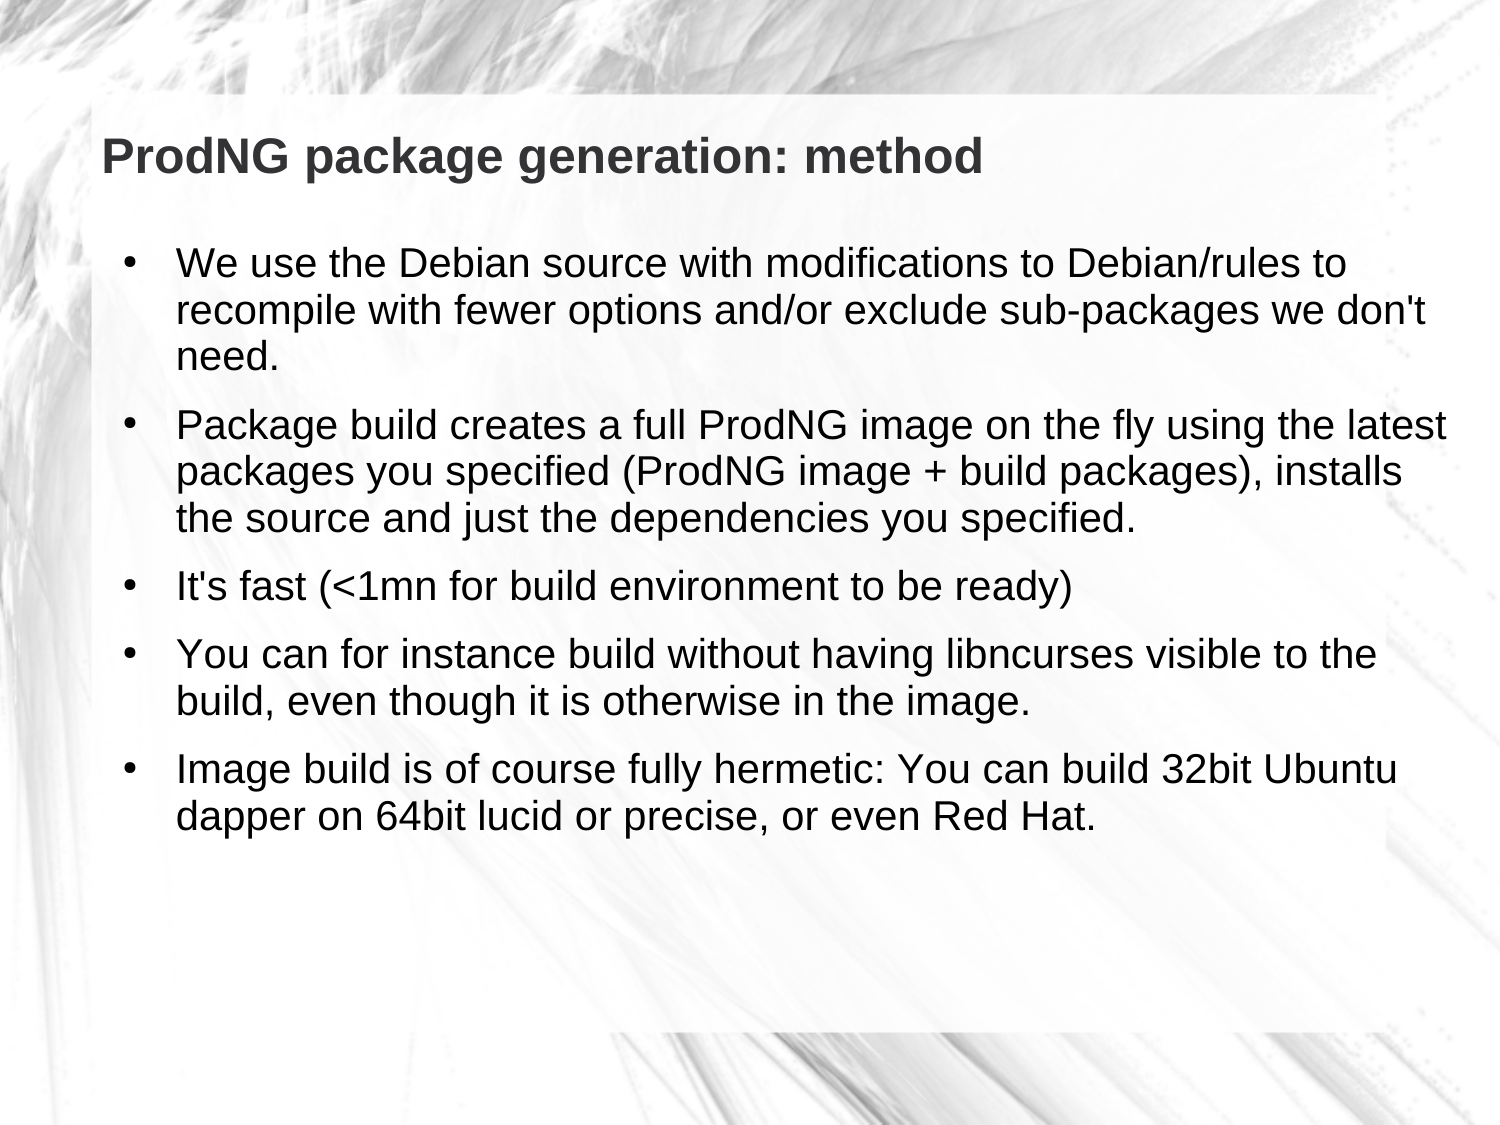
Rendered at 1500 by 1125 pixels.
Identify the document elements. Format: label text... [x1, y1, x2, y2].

picture [0, 0, 1500, 1125]
title ProdNG package generation: method [61, 108, 1456, 205]
list We use the Debian source with modifications to Debian/rules to recompile with fewer options and/or exclude sub-packages we don't need. Package build creates a full ProdNG image on the fly using the latest packages you specified (ProdNG image + build packages), installs the source and just the dependencies you specified. It's fast (<1mn for build environment to be ready) You can for instance build without having libncurses visible to the build, even though it is otherwise in the image. Image build is of course fully hermetic: You can build 32bit Ubuntu dapper on 64bit lucid or precise, or even Red Hat. [105, 239, 1455, 839]
